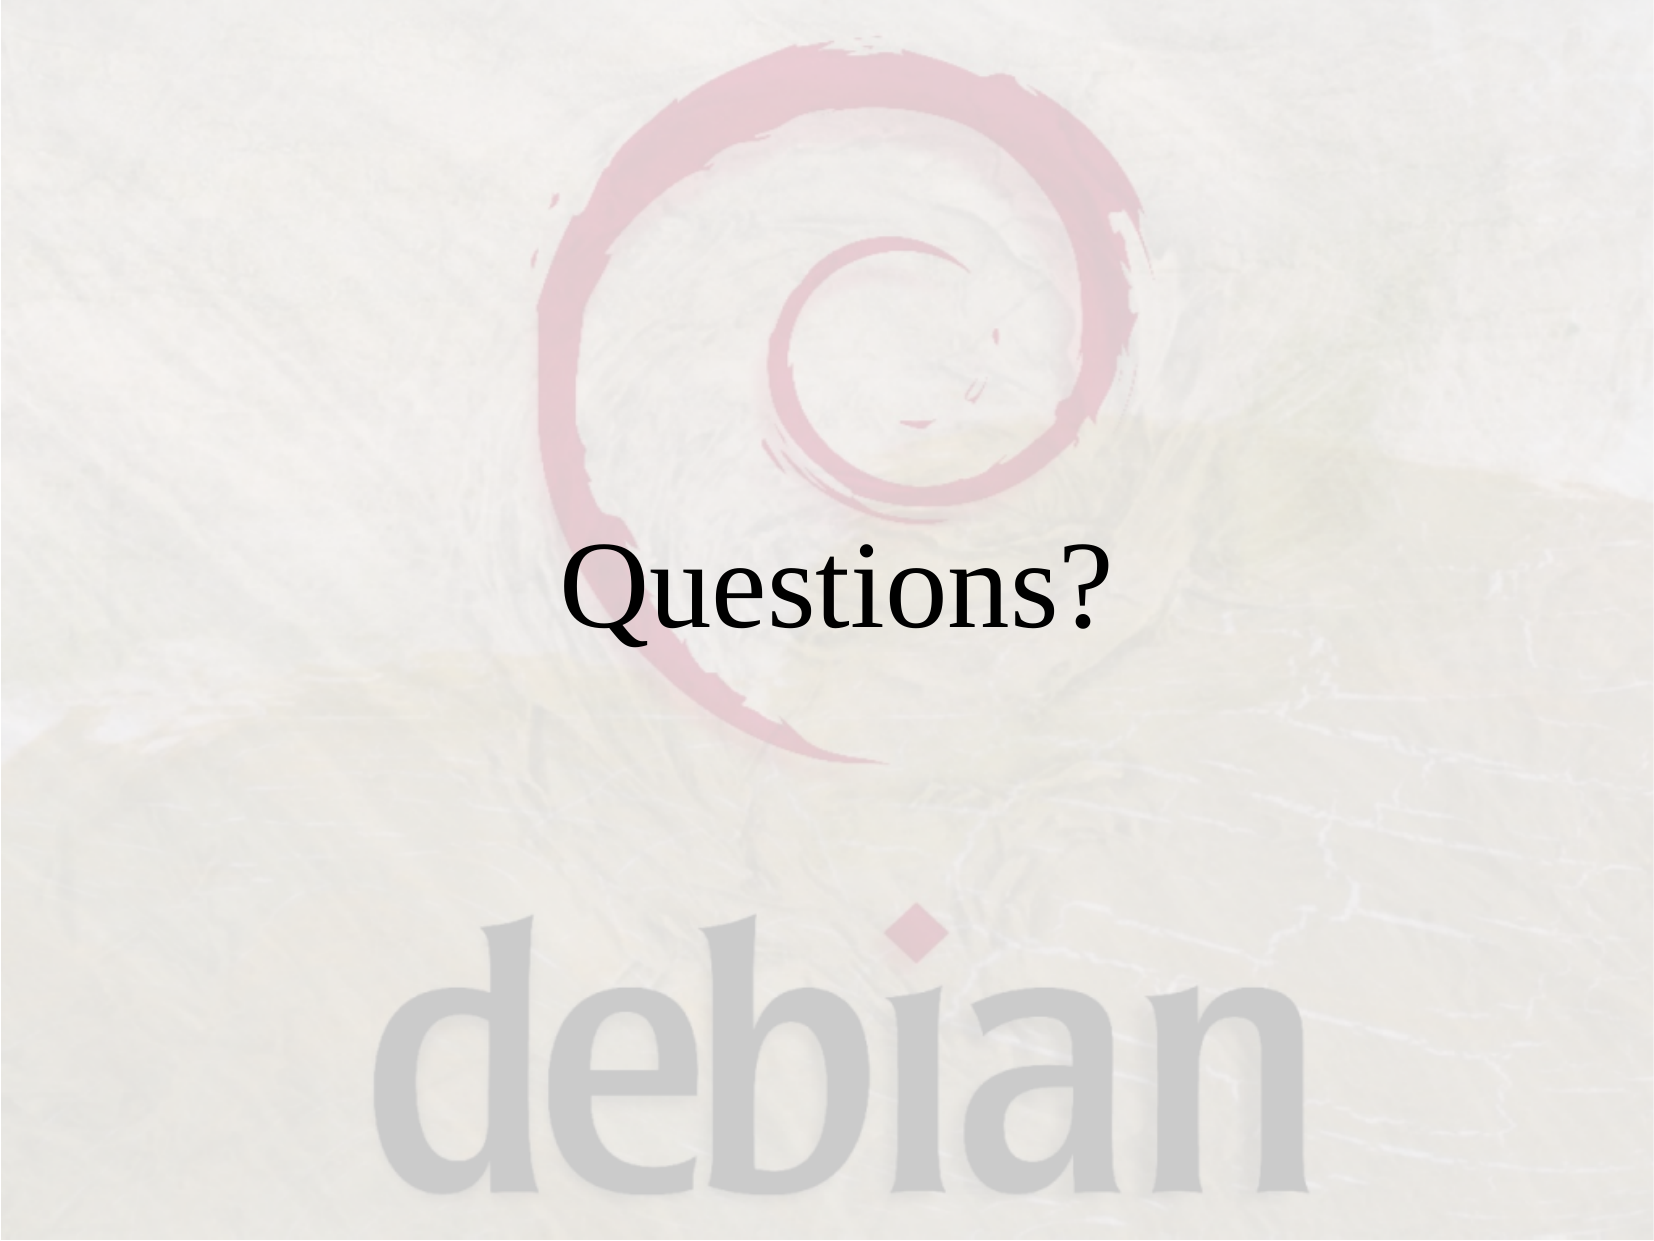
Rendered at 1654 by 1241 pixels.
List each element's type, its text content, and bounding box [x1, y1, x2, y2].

picture [1, 0, 1654, 1240]
title Questions? [130, 481, 1543, 689]
